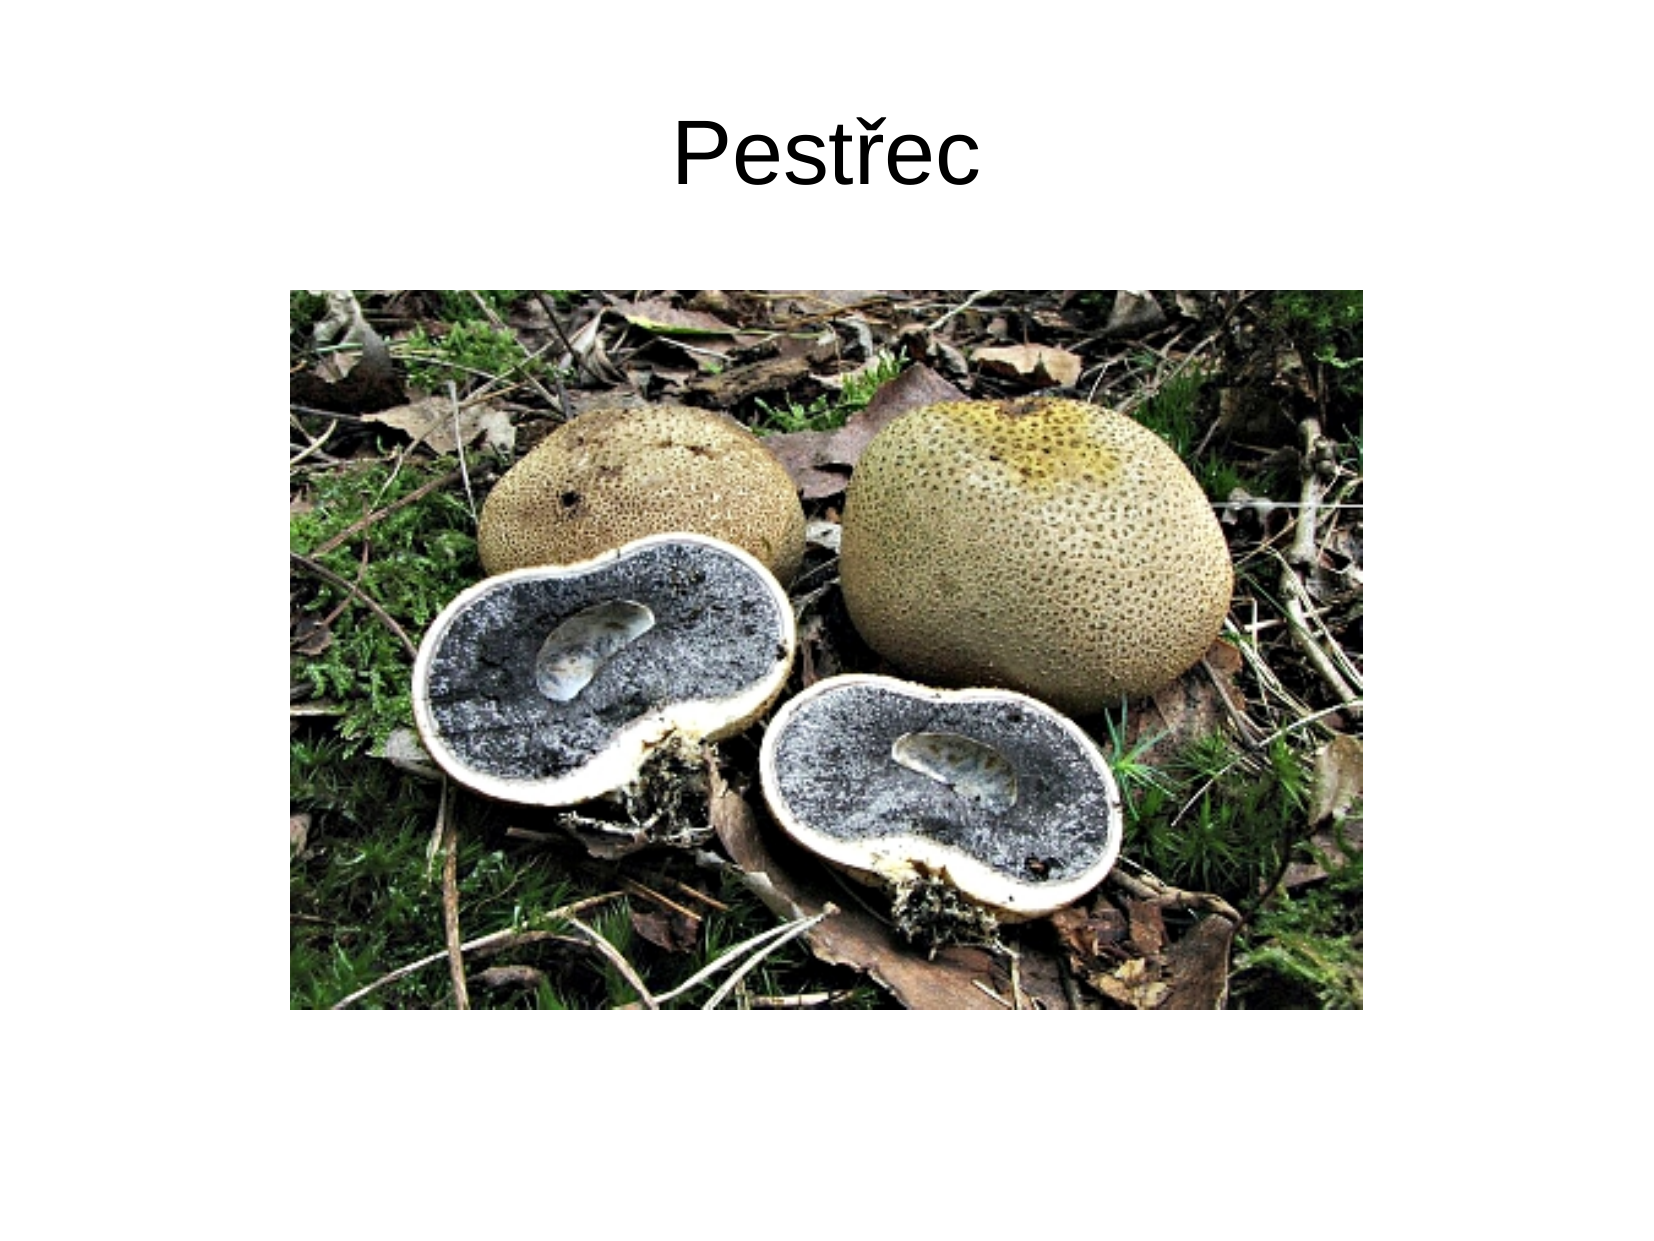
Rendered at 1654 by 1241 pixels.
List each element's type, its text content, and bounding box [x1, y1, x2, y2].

title Pestřec [82, 49, 1571, 257]
picture [290, 290, 1363, 1010]
